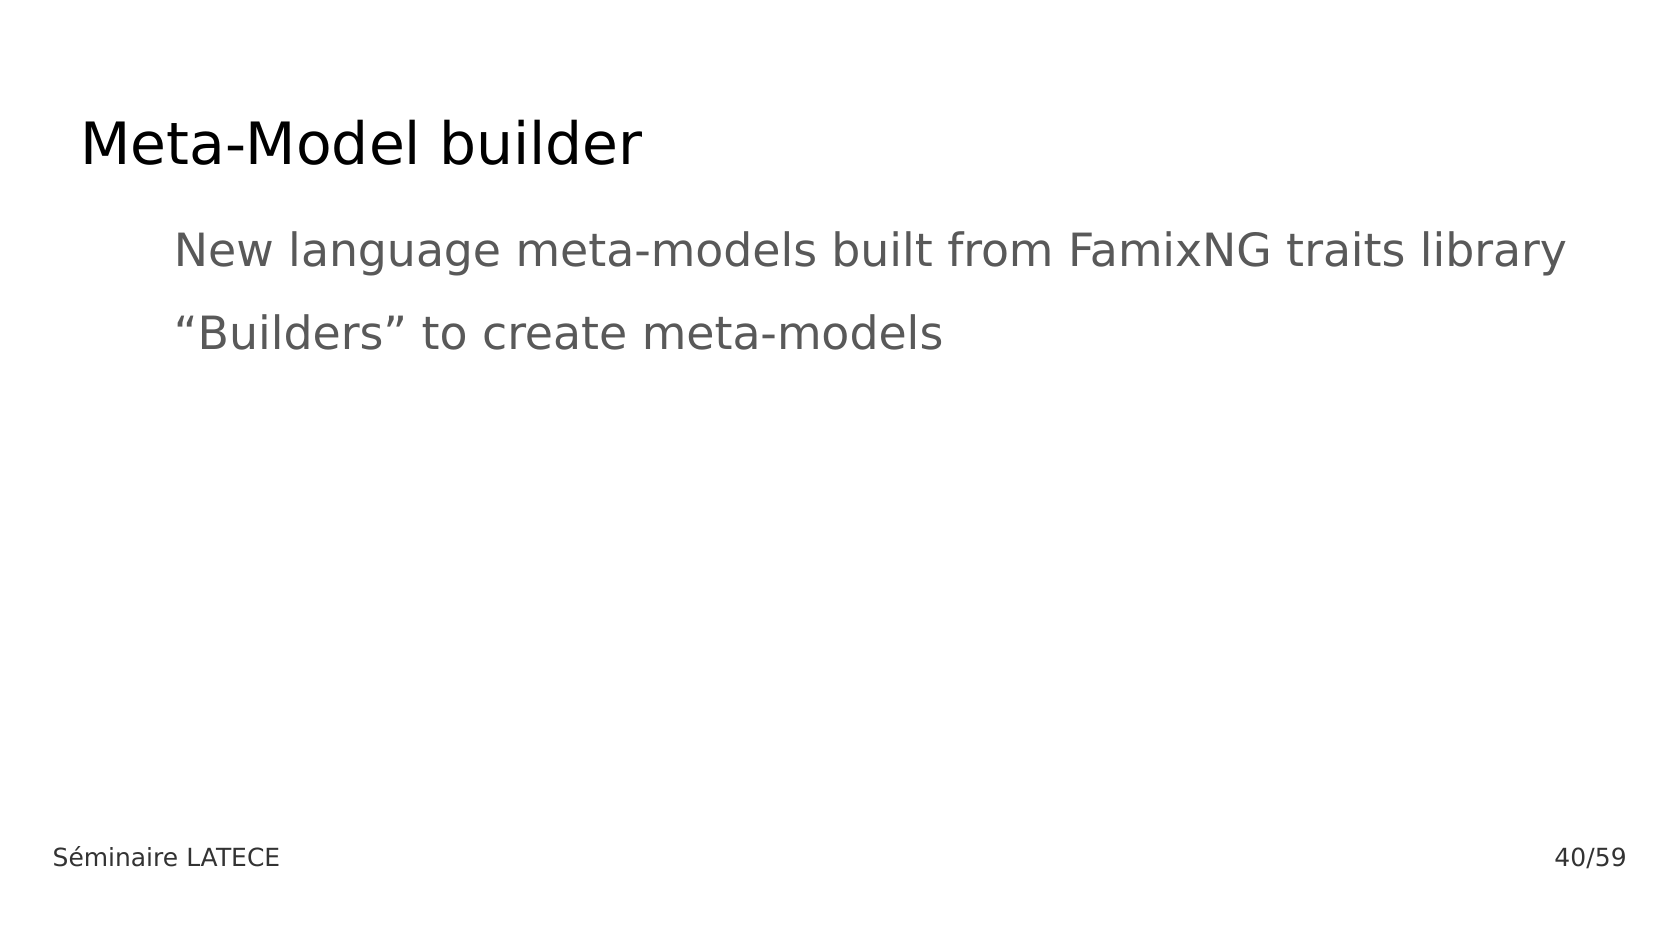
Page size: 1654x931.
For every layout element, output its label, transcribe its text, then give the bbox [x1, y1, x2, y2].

title Meta-Model builder [80, 97, 1479, 192]
list New language meta-models built from FamixNG traits library “Builders” to create meta-models [157, 223, 1578, 797]
